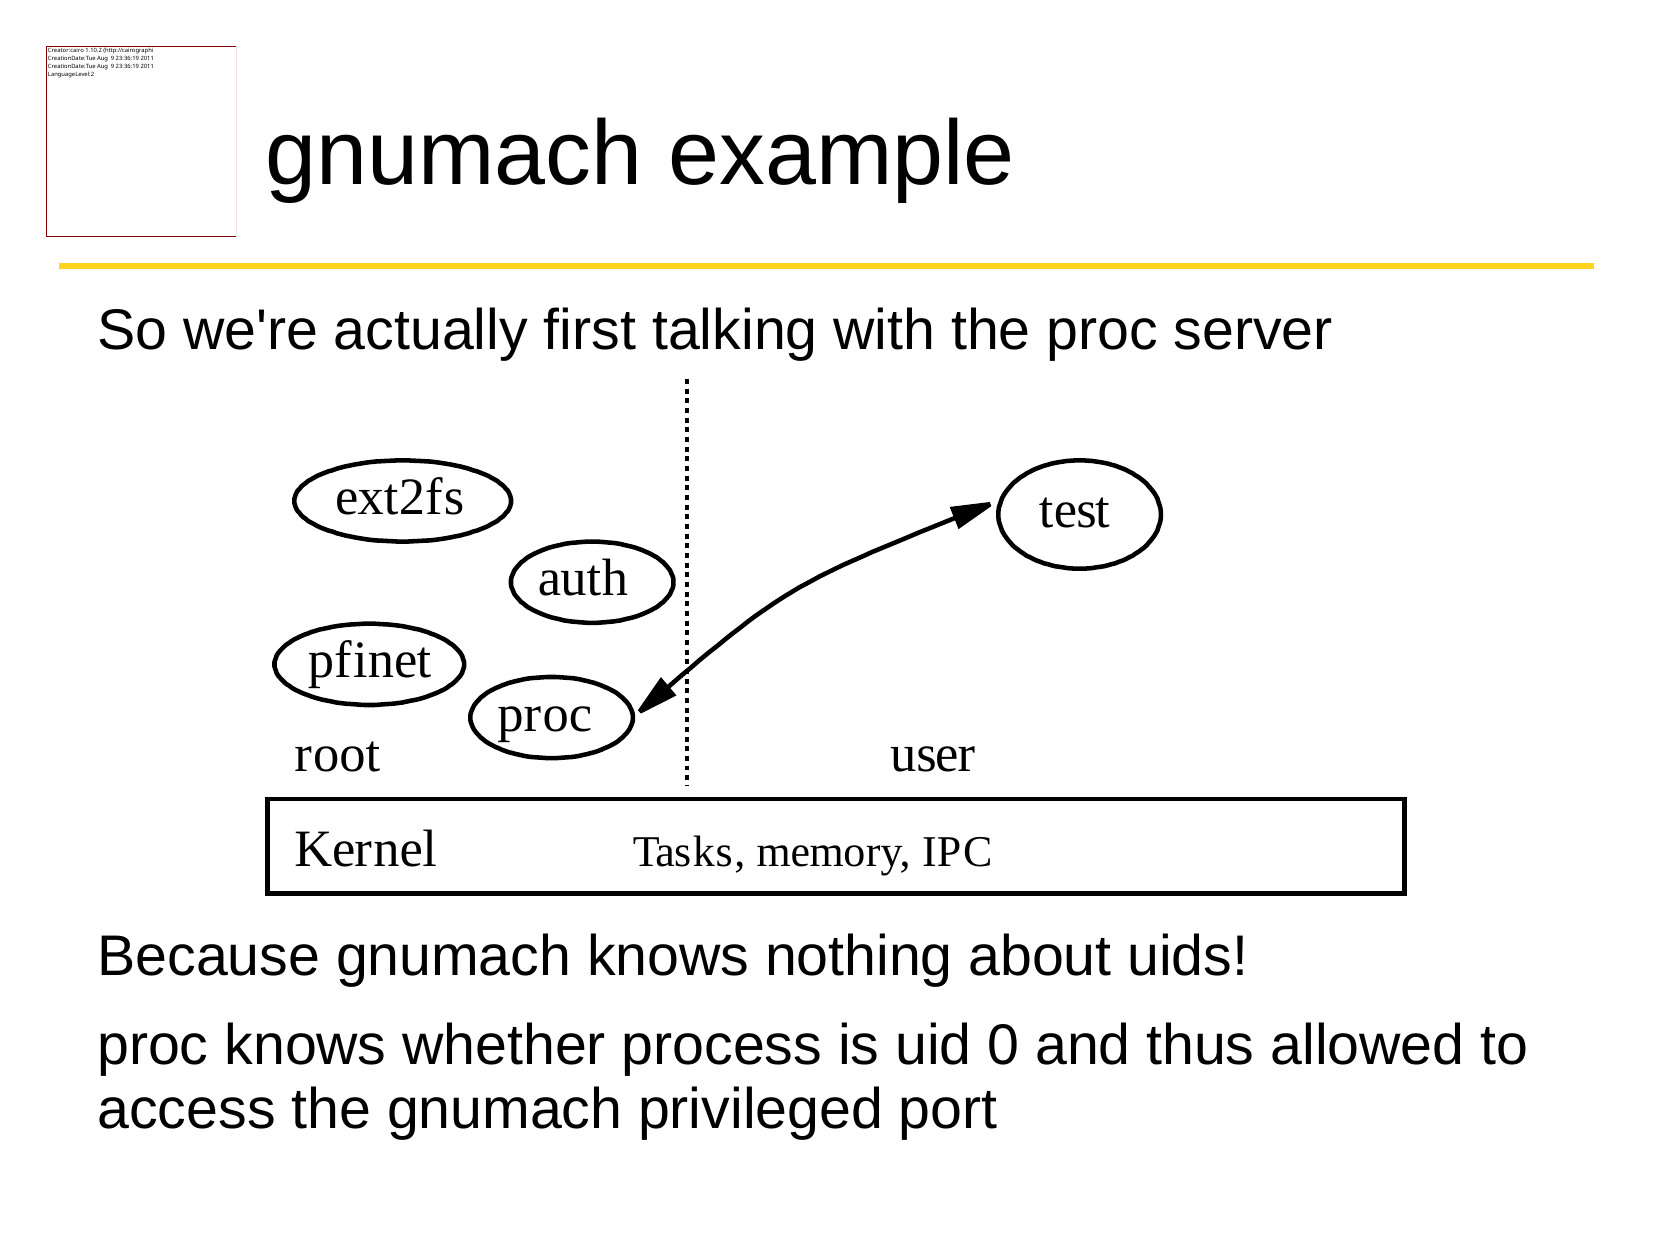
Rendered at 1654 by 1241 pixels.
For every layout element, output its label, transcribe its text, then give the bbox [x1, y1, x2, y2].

title gnumach example [265, 49, 1571, 257]
text_box So we're actually first talking with the proc server Because gnumach knows nothing about uids! proc knows whether process is uid 0 and thus allowed to access the gnumach privileged port [82, 290, 1571, 1152]
